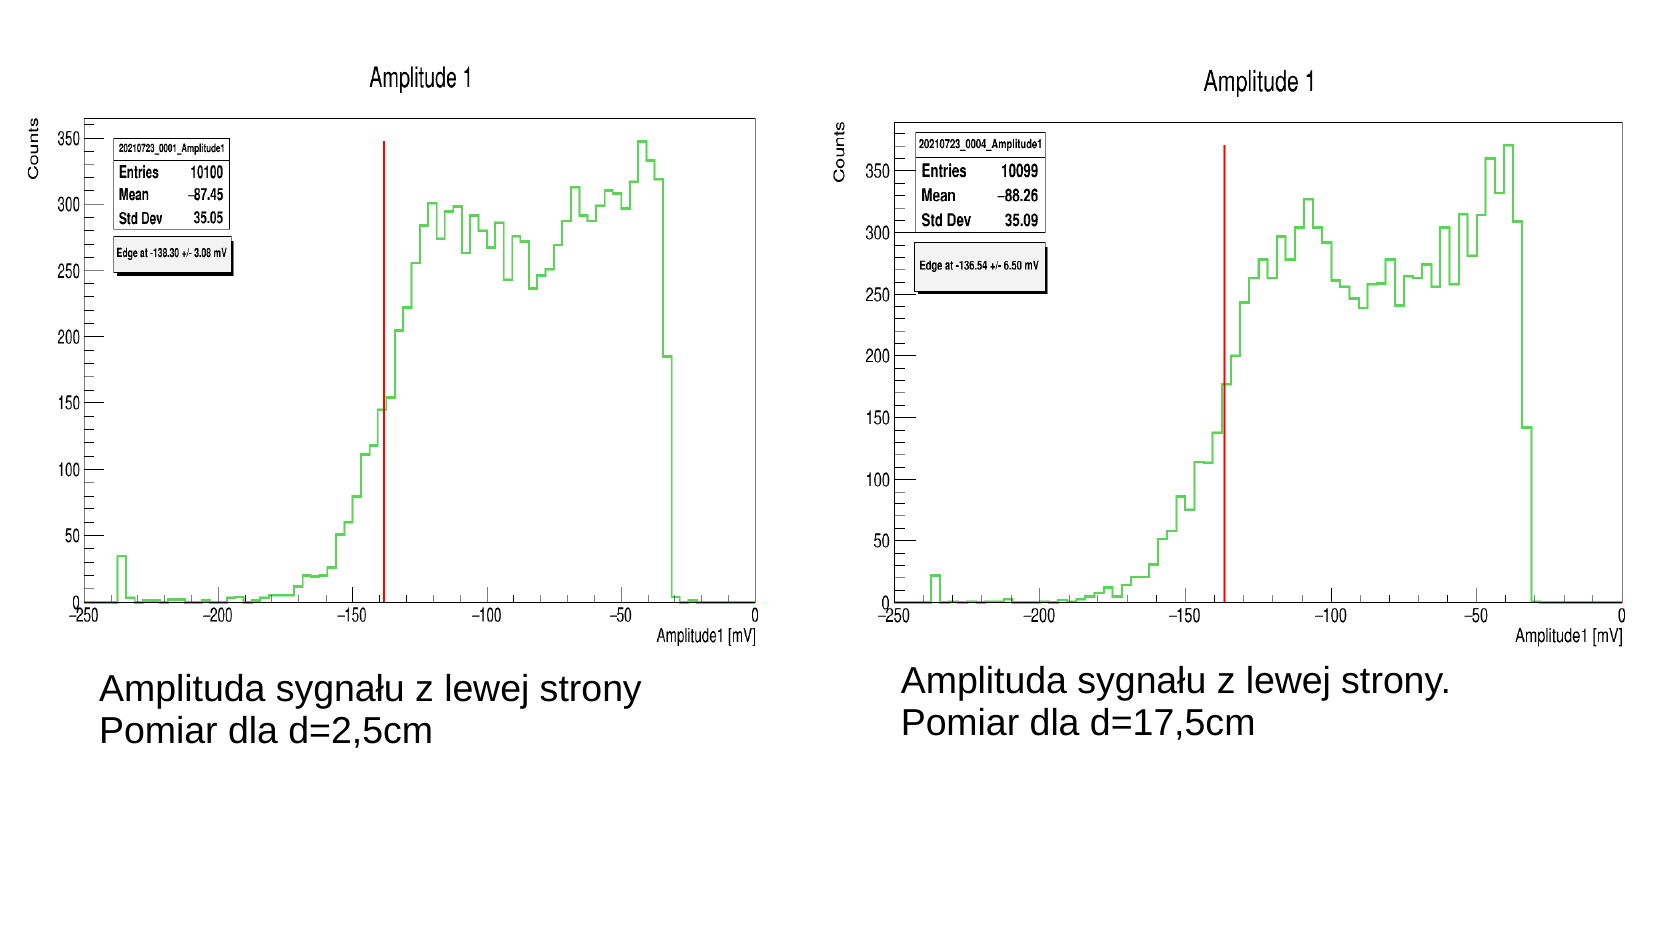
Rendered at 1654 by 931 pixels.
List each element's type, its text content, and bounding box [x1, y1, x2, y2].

text_box Amplituda sygnału z lewej strony. Pomiar dla d=17,5cm [886, 652, 1467, 752]
picture [0, 59, 1654, 662]
text_box Amplituda sygnału z lewej strony Pomiar dla d=2,5cm [84, 659, 657, 759]
